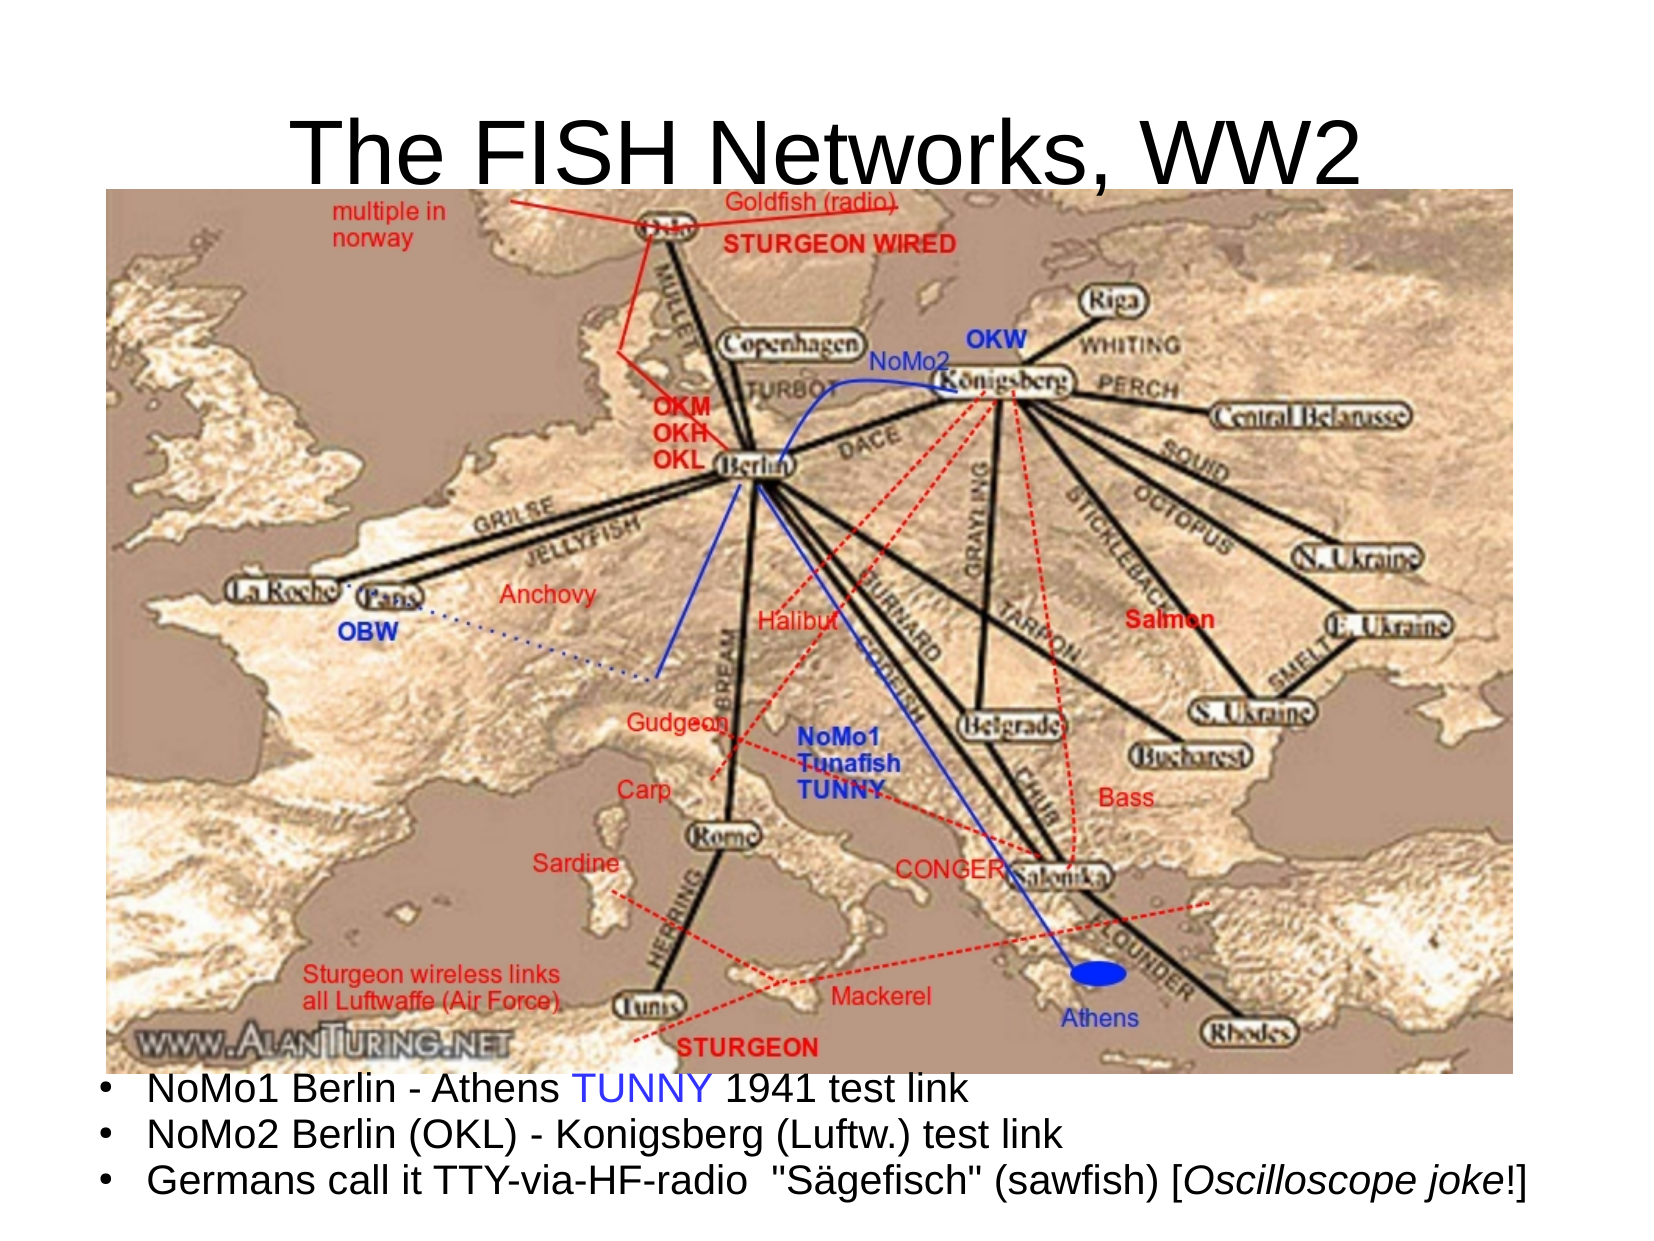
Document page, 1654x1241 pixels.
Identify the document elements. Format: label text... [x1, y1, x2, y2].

picture [106, 257, 1513, 1065]
title The FISH Networks, WW2 [82, 49, 1571, 257]
list NoMo1 Berlin - Athens TUNNY 1941 test link NoMo2 Berlin (OKL) - Konigsberg (Luftw.) test link Germans call it TTY-via-HF-radio "Sägefisch" (sawfish) [Oscilloscope joke!] [82, 1065, 1591, 1232]
